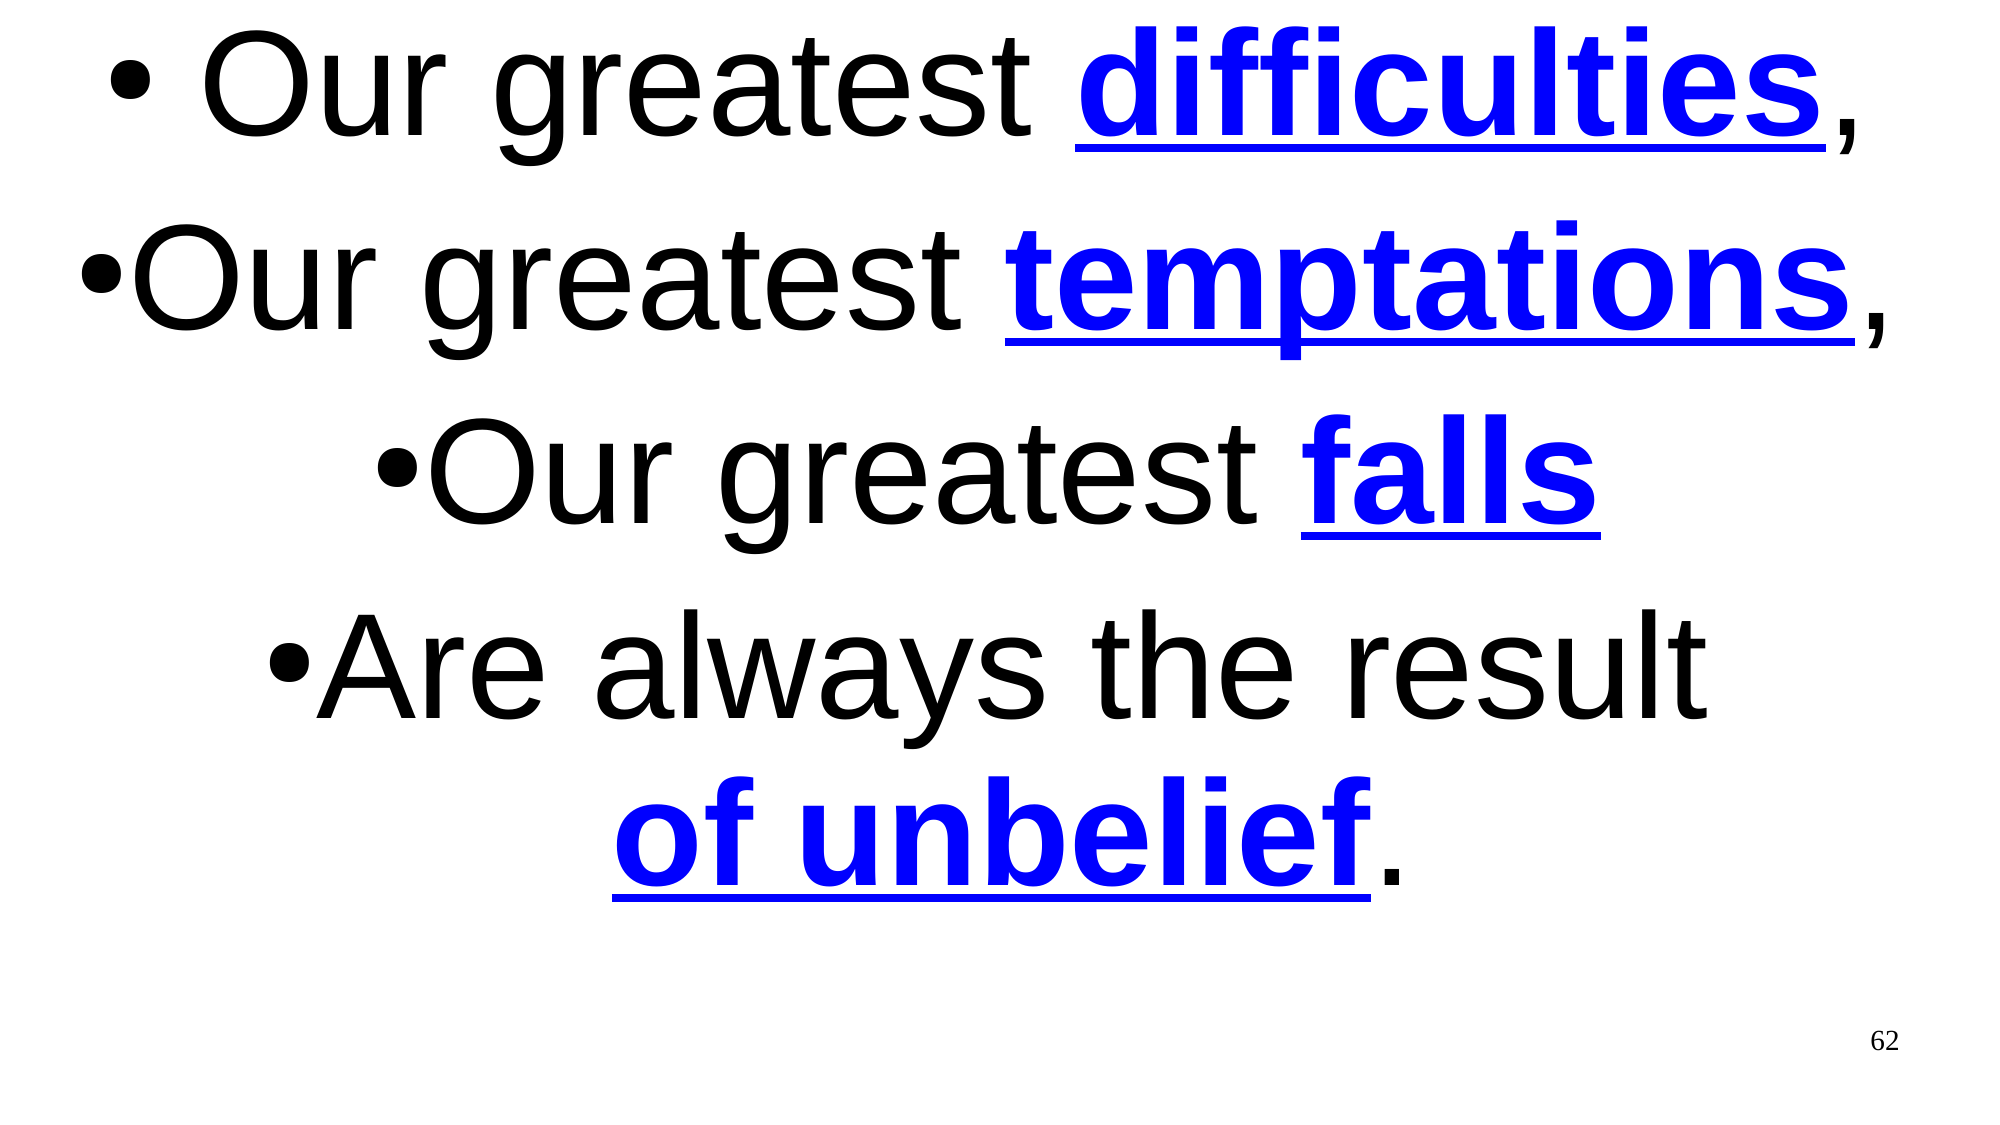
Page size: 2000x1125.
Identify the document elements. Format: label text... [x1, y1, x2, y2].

list Our greatest difficulties, Our greatest temptations, Our greatest falls Are always the result of unbelief. [0, 0, 1996, 1123]
